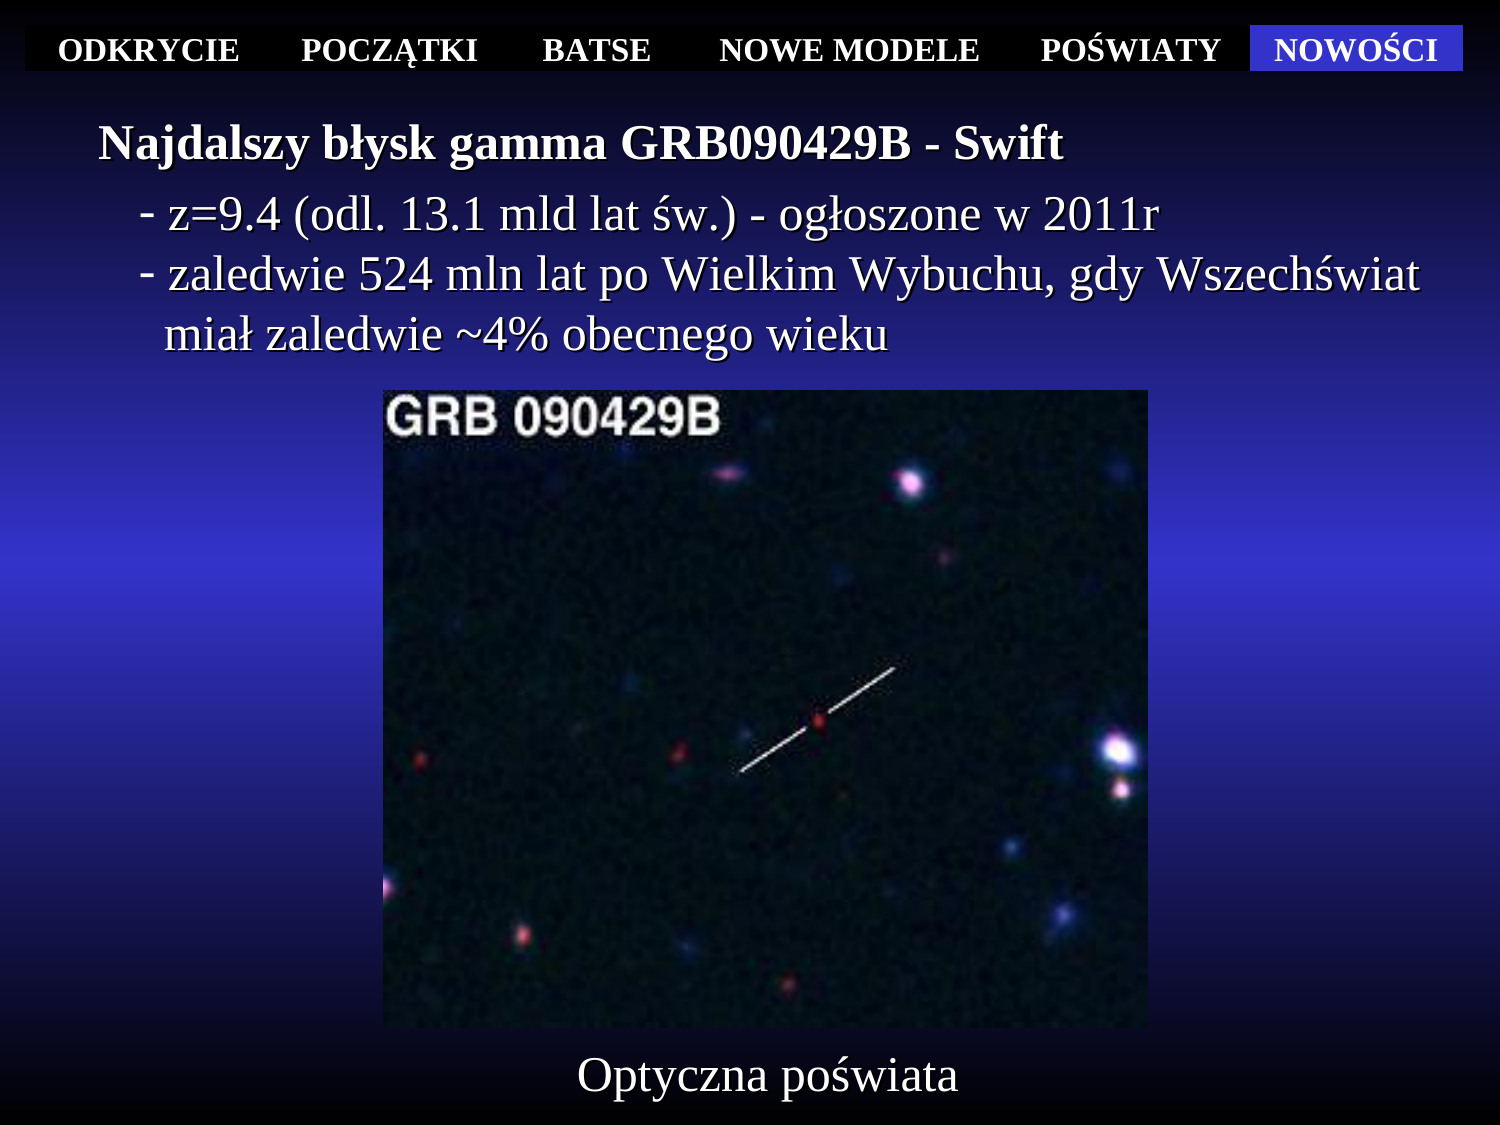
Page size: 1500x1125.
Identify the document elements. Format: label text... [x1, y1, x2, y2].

table_header NOWOŚCI [1250, 25, 1463, 71]
table_header NOWE MODELE [688, 25, 1013, 71]
text_box z=9.4 (odl. 13.1 mld lat św.) - ogłoszone w 2011r zaledwie 524 mln lat po Wielkim Wybuchu, gdy Wszechświat miał zaledwie ~4% obecnego wieku [123, 172, 1462, 369]
table_header BATSE [507, 25, 688, 71]
table_header POCZĄTKI [273, 25, 507, 71]
table_header POŚWIATY [1013, 25, 1250, 71]
text_box Optyczna poświata [562, 1033, 1004, 1109]
text_box Najdalszy błysk gamma GRB090429B - Swift [84, 101, 1080, 178]
table_header ODKRYCIE [25, 25, 273, 71]
picture [383, 390, 1148, 1028]
